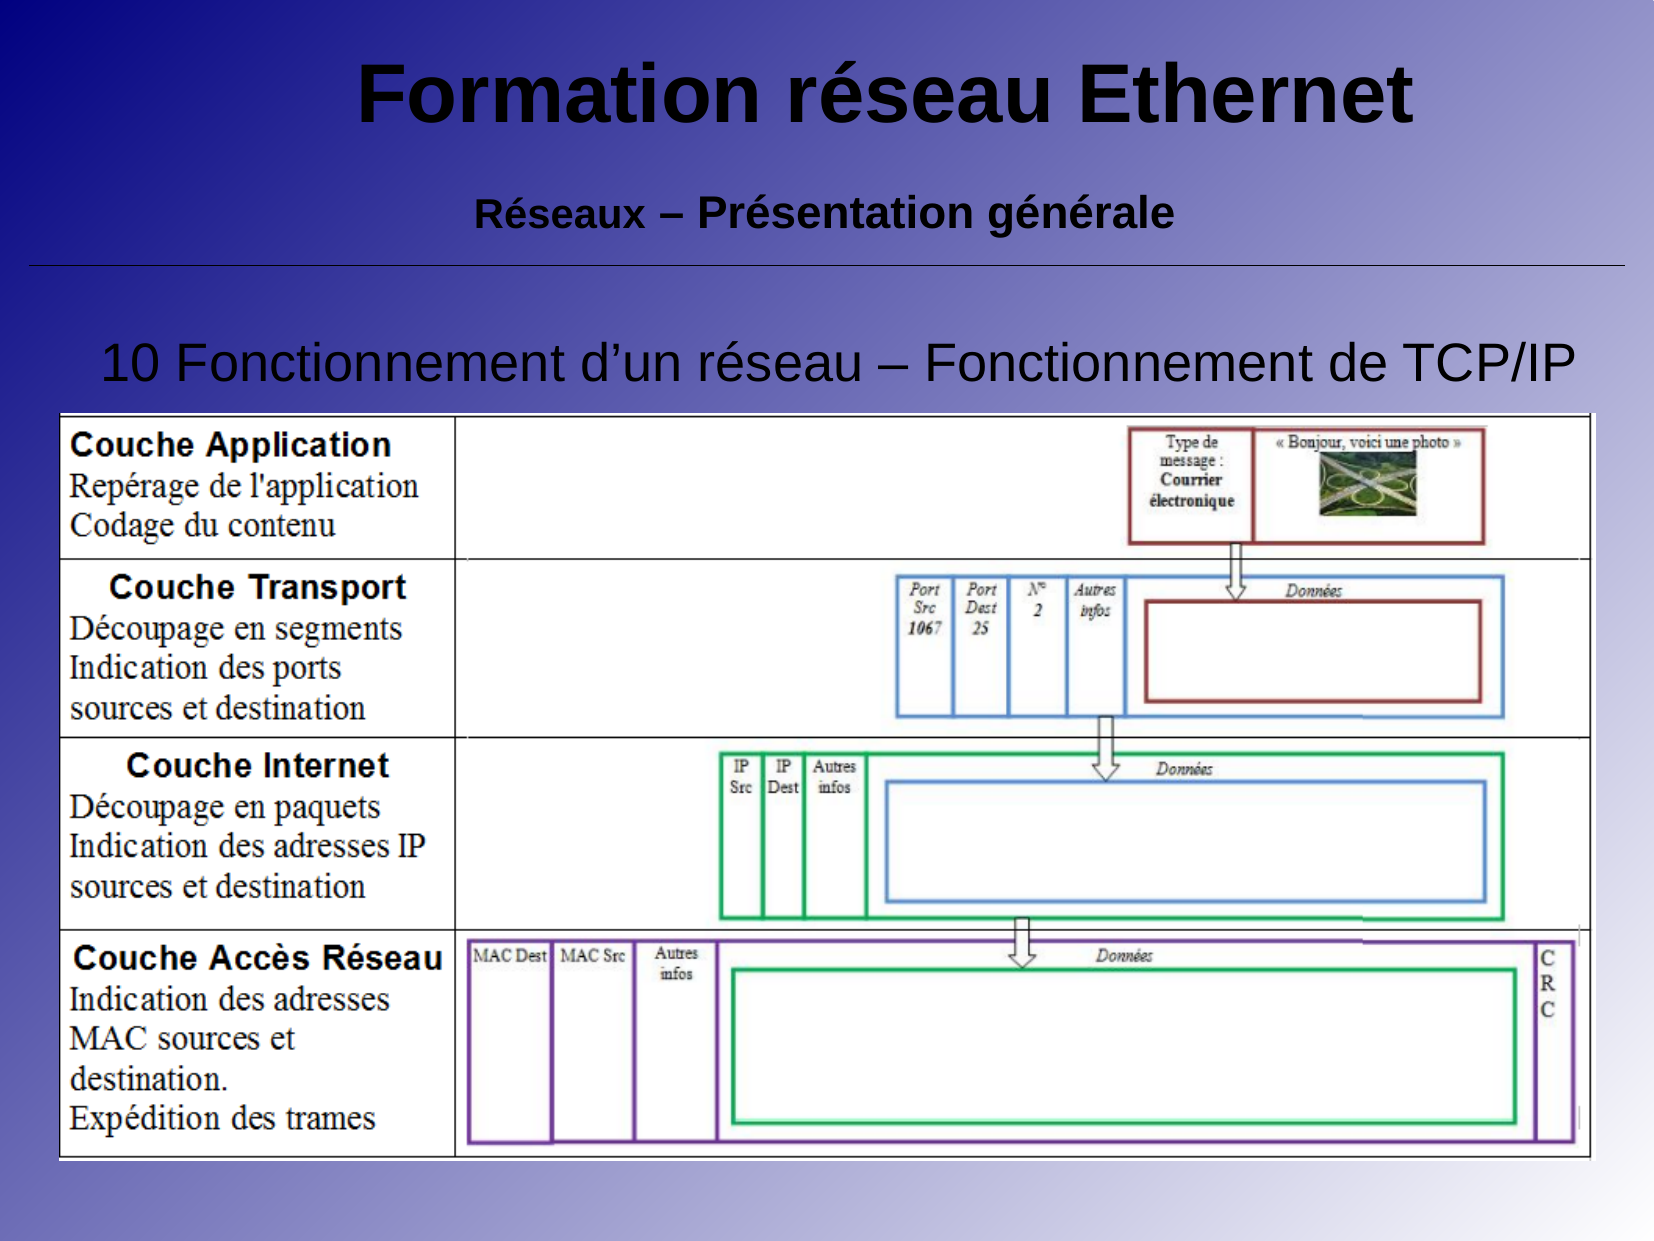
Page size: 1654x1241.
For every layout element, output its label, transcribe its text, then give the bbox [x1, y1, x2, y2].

text_box 10 Fonctionnement d’un réseau – Fonctionnement de TCP/IP [85, 324, 1595, 401]
text_box Réseaux – Présentation générale [29, 266, 1621, 354]
picture [59, 413, 1596, 1161]
text_box Formation réseau Ethernet [324, 39, 1447, 148]
text_box Réseaux – Présentation générale [29, 177, 1621, 265]
